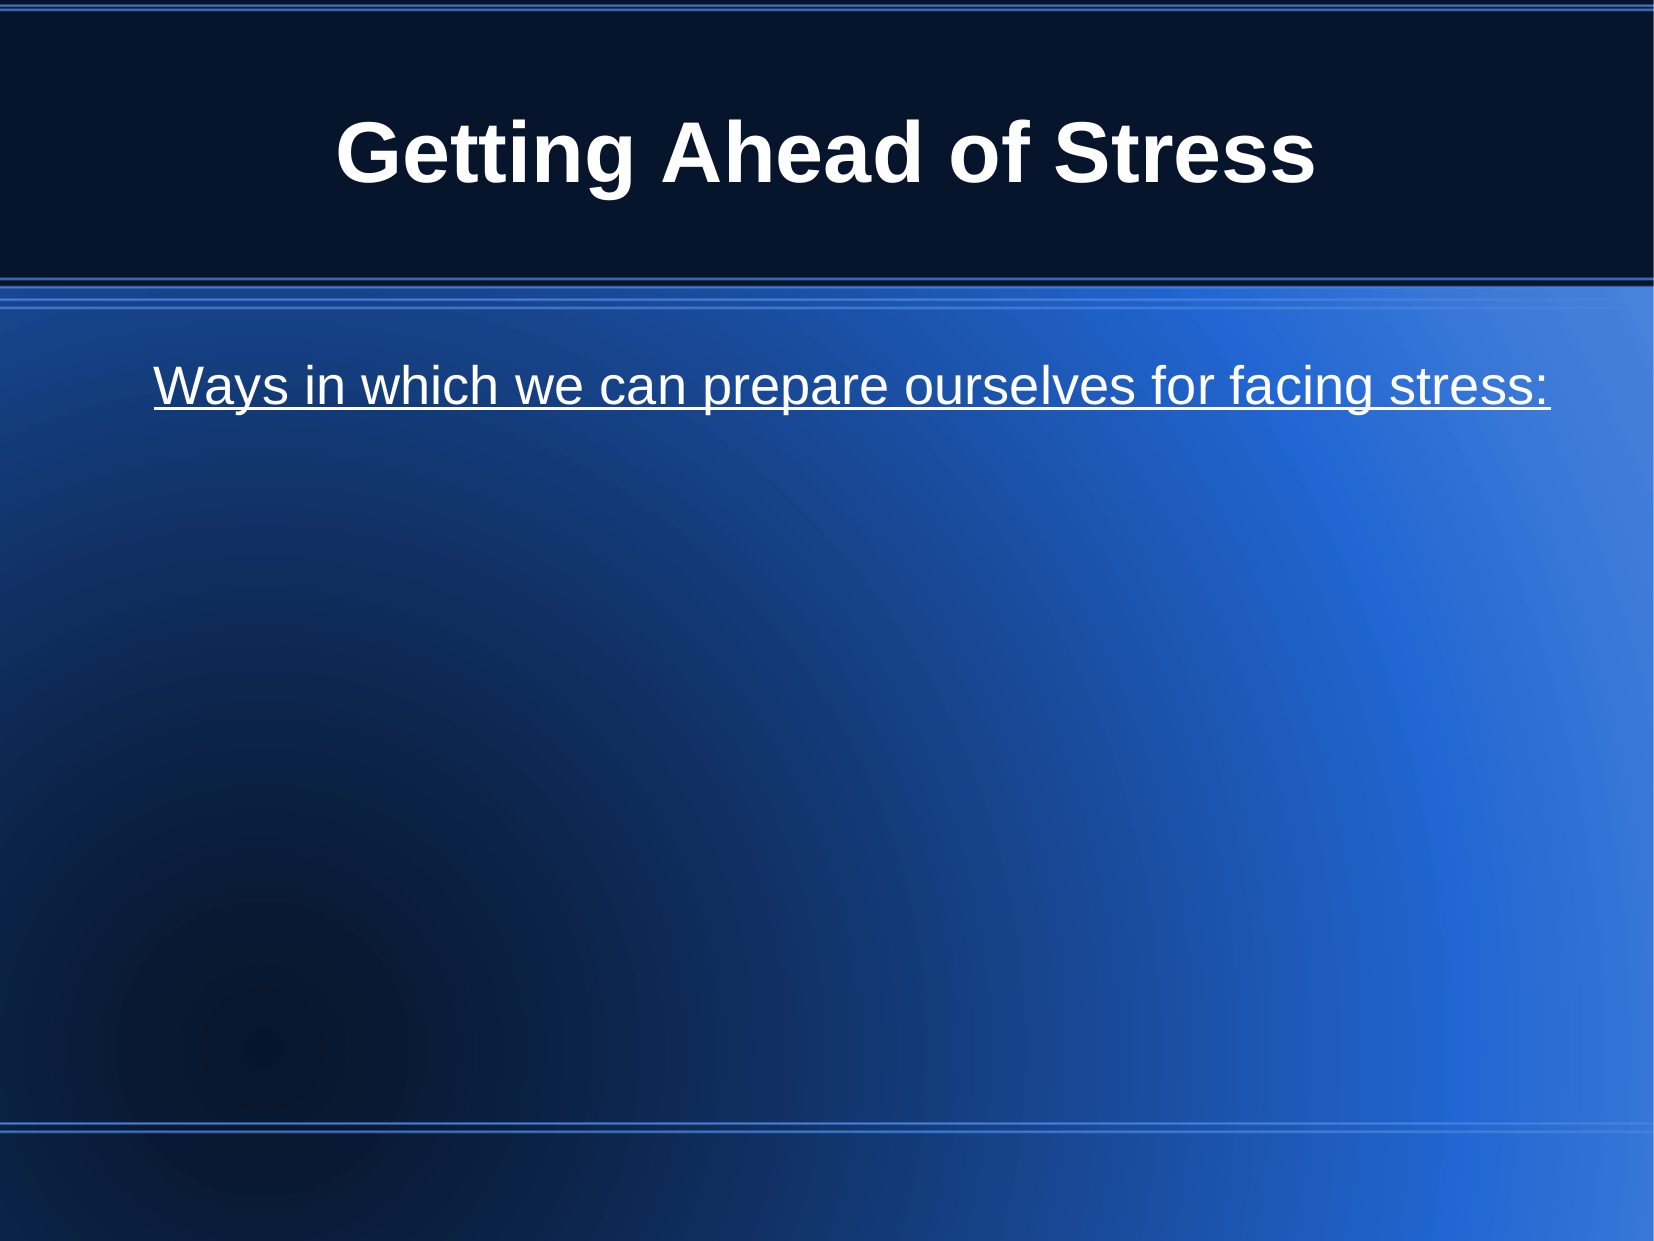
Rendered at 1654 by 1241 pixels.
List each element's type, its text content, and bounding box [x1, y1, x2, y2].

list Ways in which we can prepare ourselves for facing stress: [82, 355, 1571, 1058]
picture [0, 0, 1654, 1241]
title Getting Ahead of Stress [82, 49, 1571, 257]
